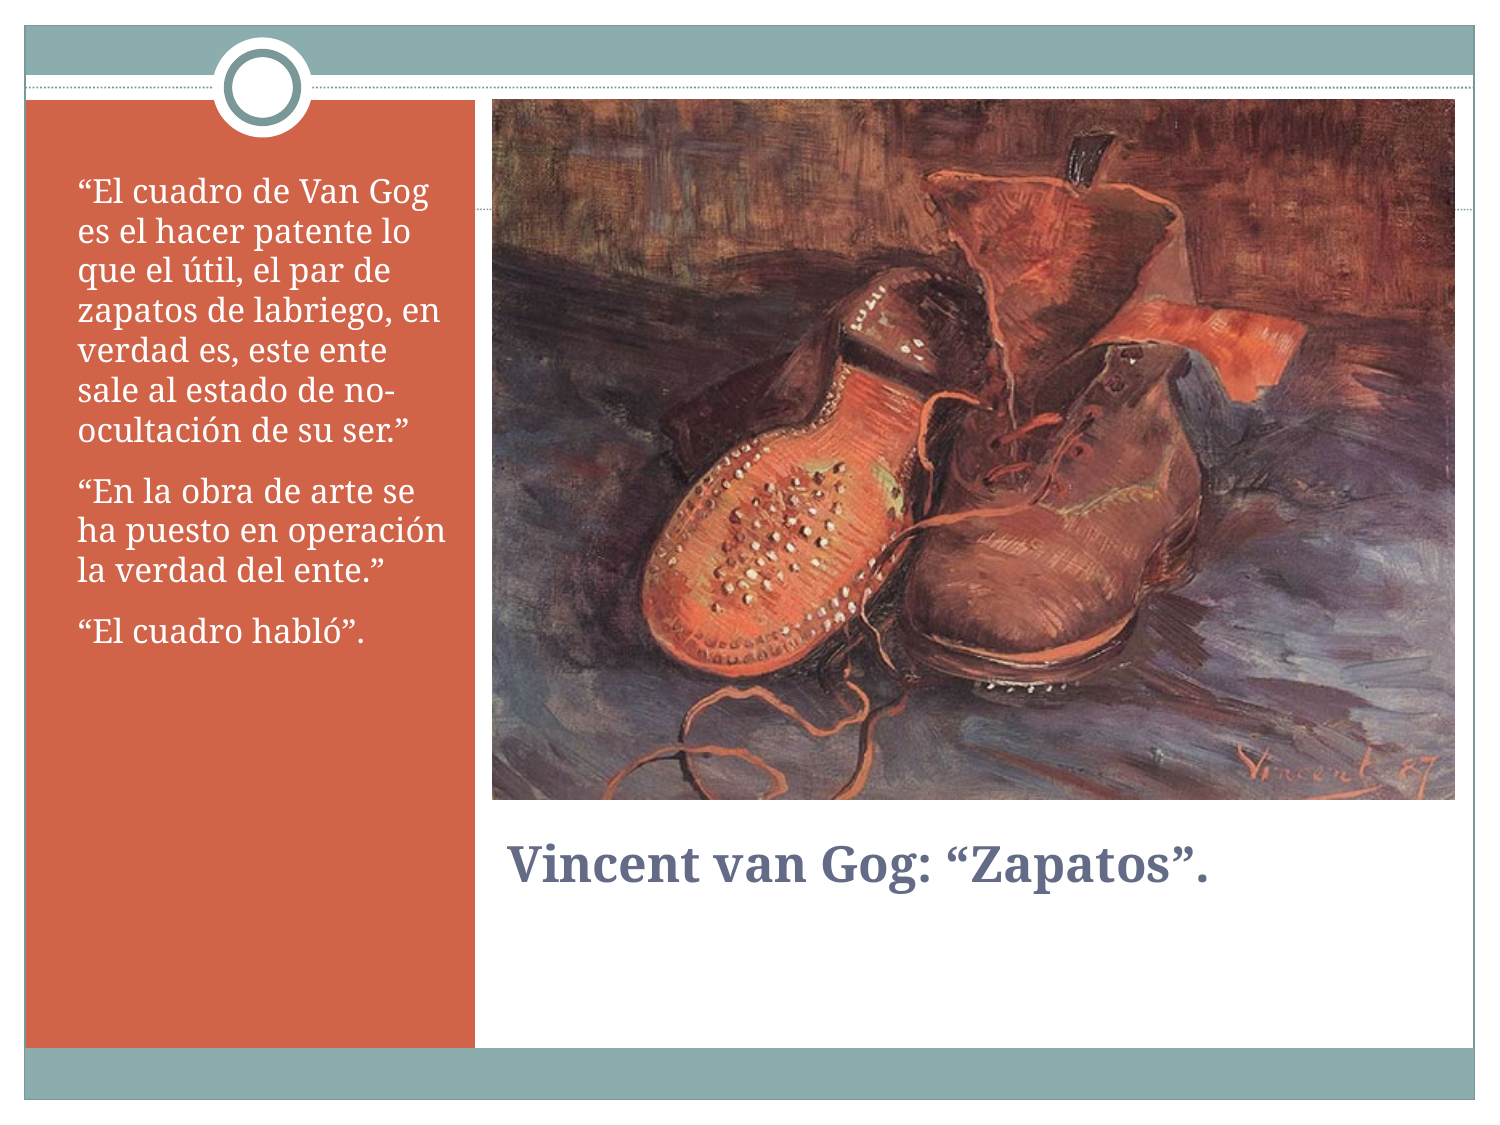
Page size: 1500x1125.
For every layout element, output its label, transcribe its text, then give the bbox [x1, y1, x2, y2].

picture [492, 99, 1455, 800]
title Vincent van Gog: “Zapatos”. [492, 825, 1455, 1026]
list “El cuadro de Van Gog es el hacer patente lo que el útil, el par de zapatos de labriego, en verdad es, este ente sale al estado de no-ocultación de su ser.” “En la obra de arte se ha puesto en operación la verdad del ente.” “El cuadro habló”. [62, 162, 463, 1026]
